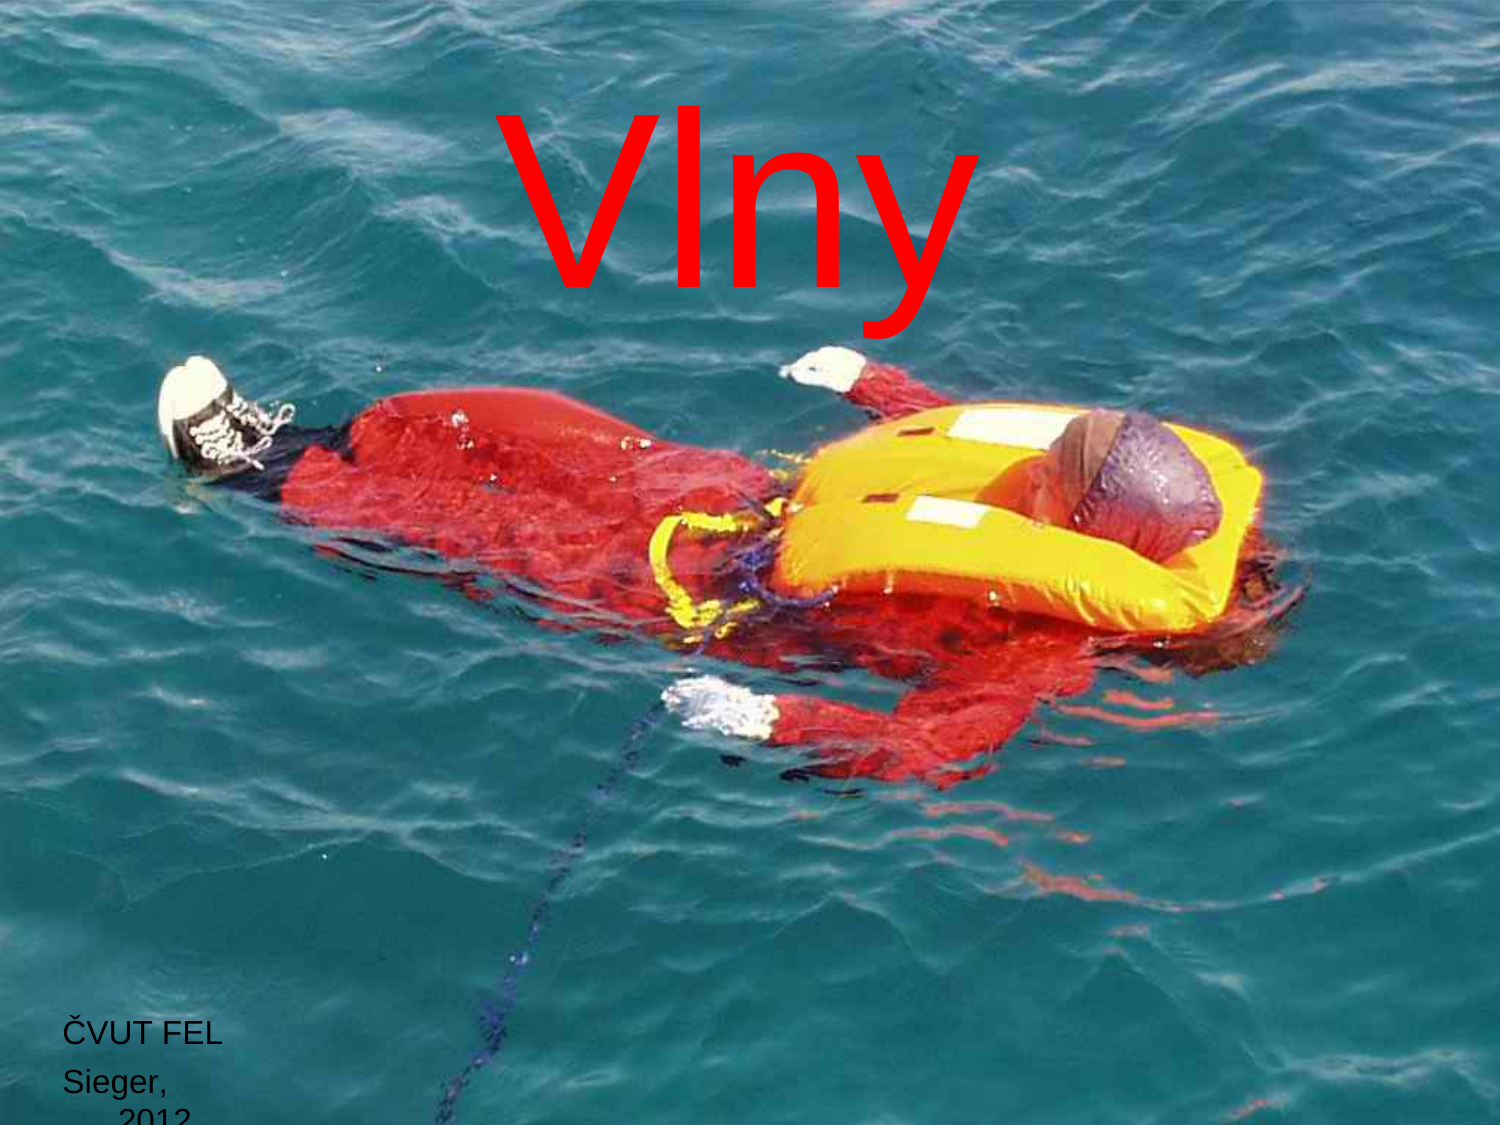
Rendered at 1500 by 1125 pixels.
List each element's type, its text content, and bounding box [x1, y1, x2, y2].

picture [0, 0, 1500, 1125]
title Vlny [100, 29, 1376, 345]
picture [140, 1111, 150, 1125]
list ČVUT FEL Sieger, 2012 [47, 1003, 249, 1108]
